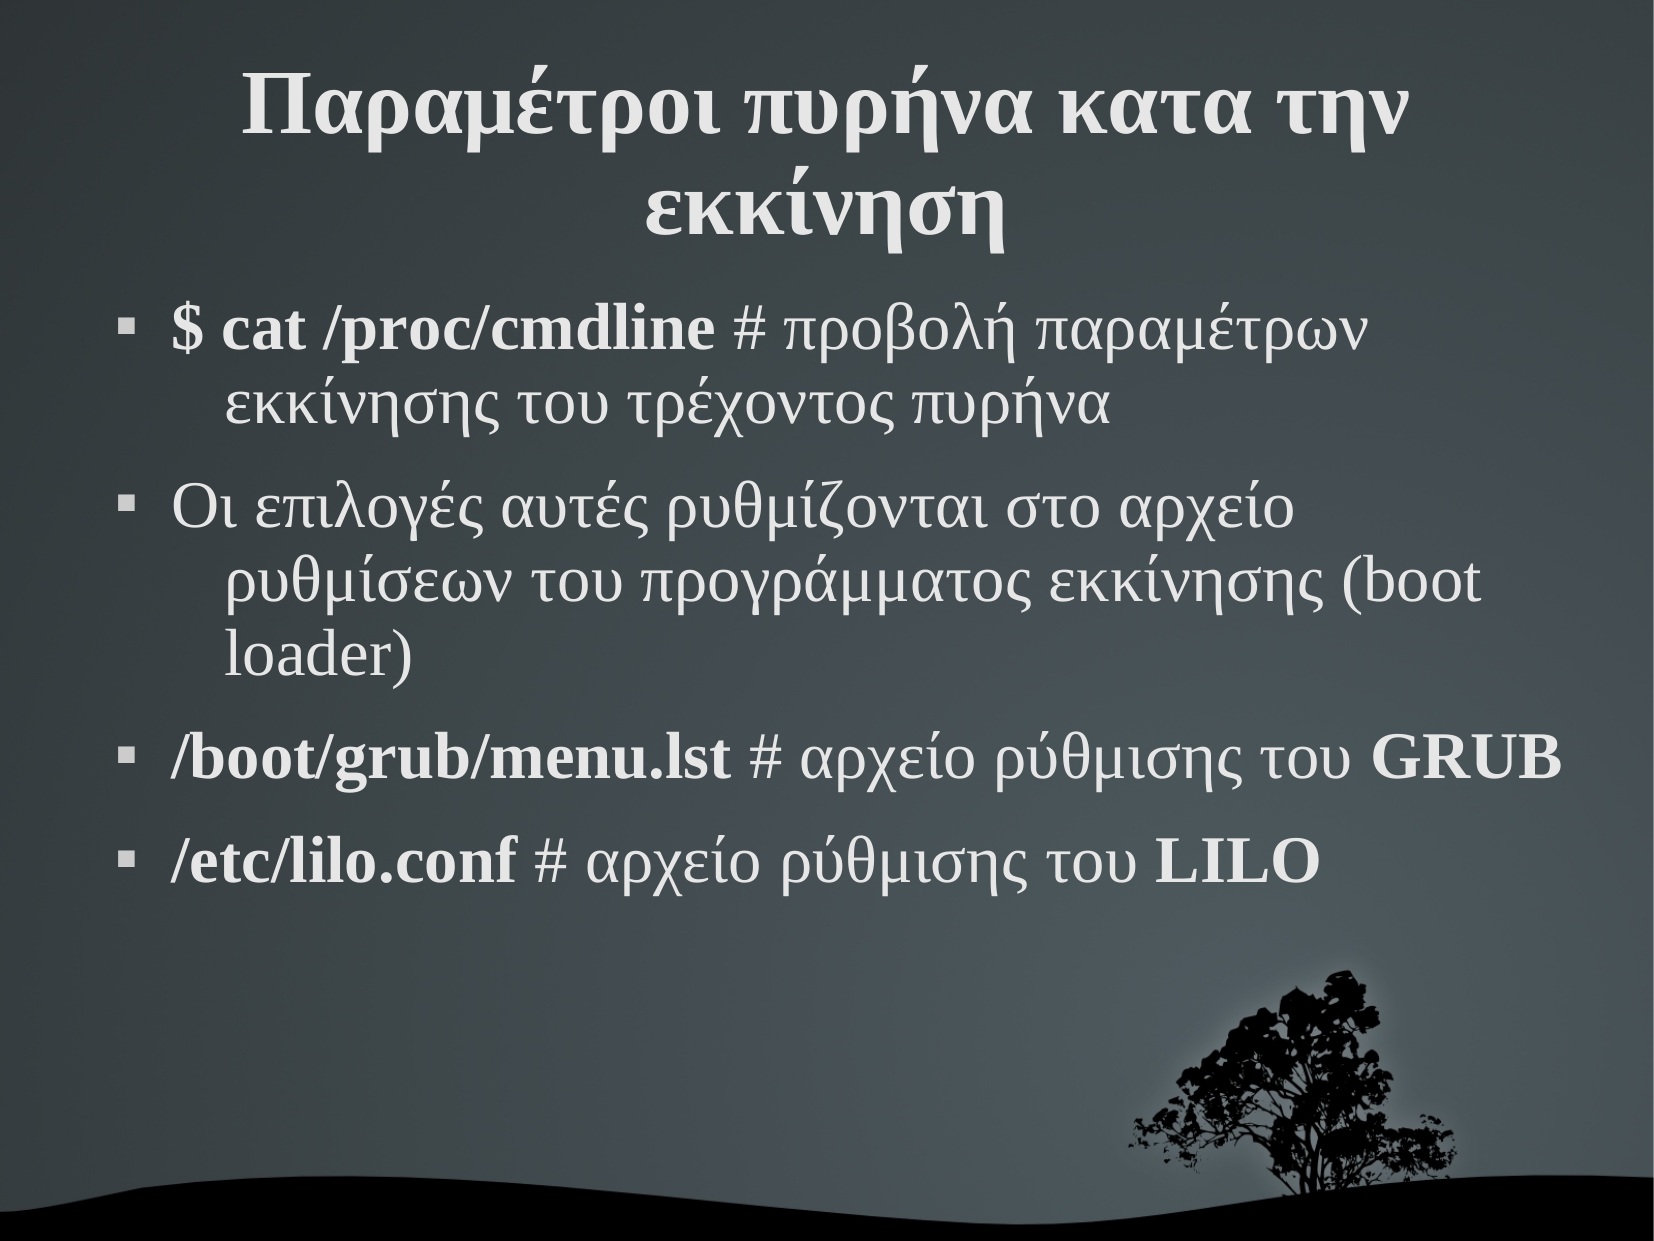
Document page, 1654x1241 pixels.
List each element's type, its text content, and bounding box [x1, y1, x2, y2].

picture [0, 0, 1654, 1241]
title Παραμέτροι πυρήνα κατα την εκκίνηση [82, 33, 1571, 273]
list $ cat /proc/cmdline # προβολή παραμέτρων εκκίνησης του τρέχοντος πυρήνα Οι επιλογές αυτές ρυθμίζονται στο αρχείο ρυθμίσεων του προγράμματος εκκίνησης (boot loader) /boot/grub/menu.lst # αρχείο ρύθμισης του GRUB /etc/lilo.conf # αρχείο ρύθμισης του LILO [82, 290, 1571, 1109]
